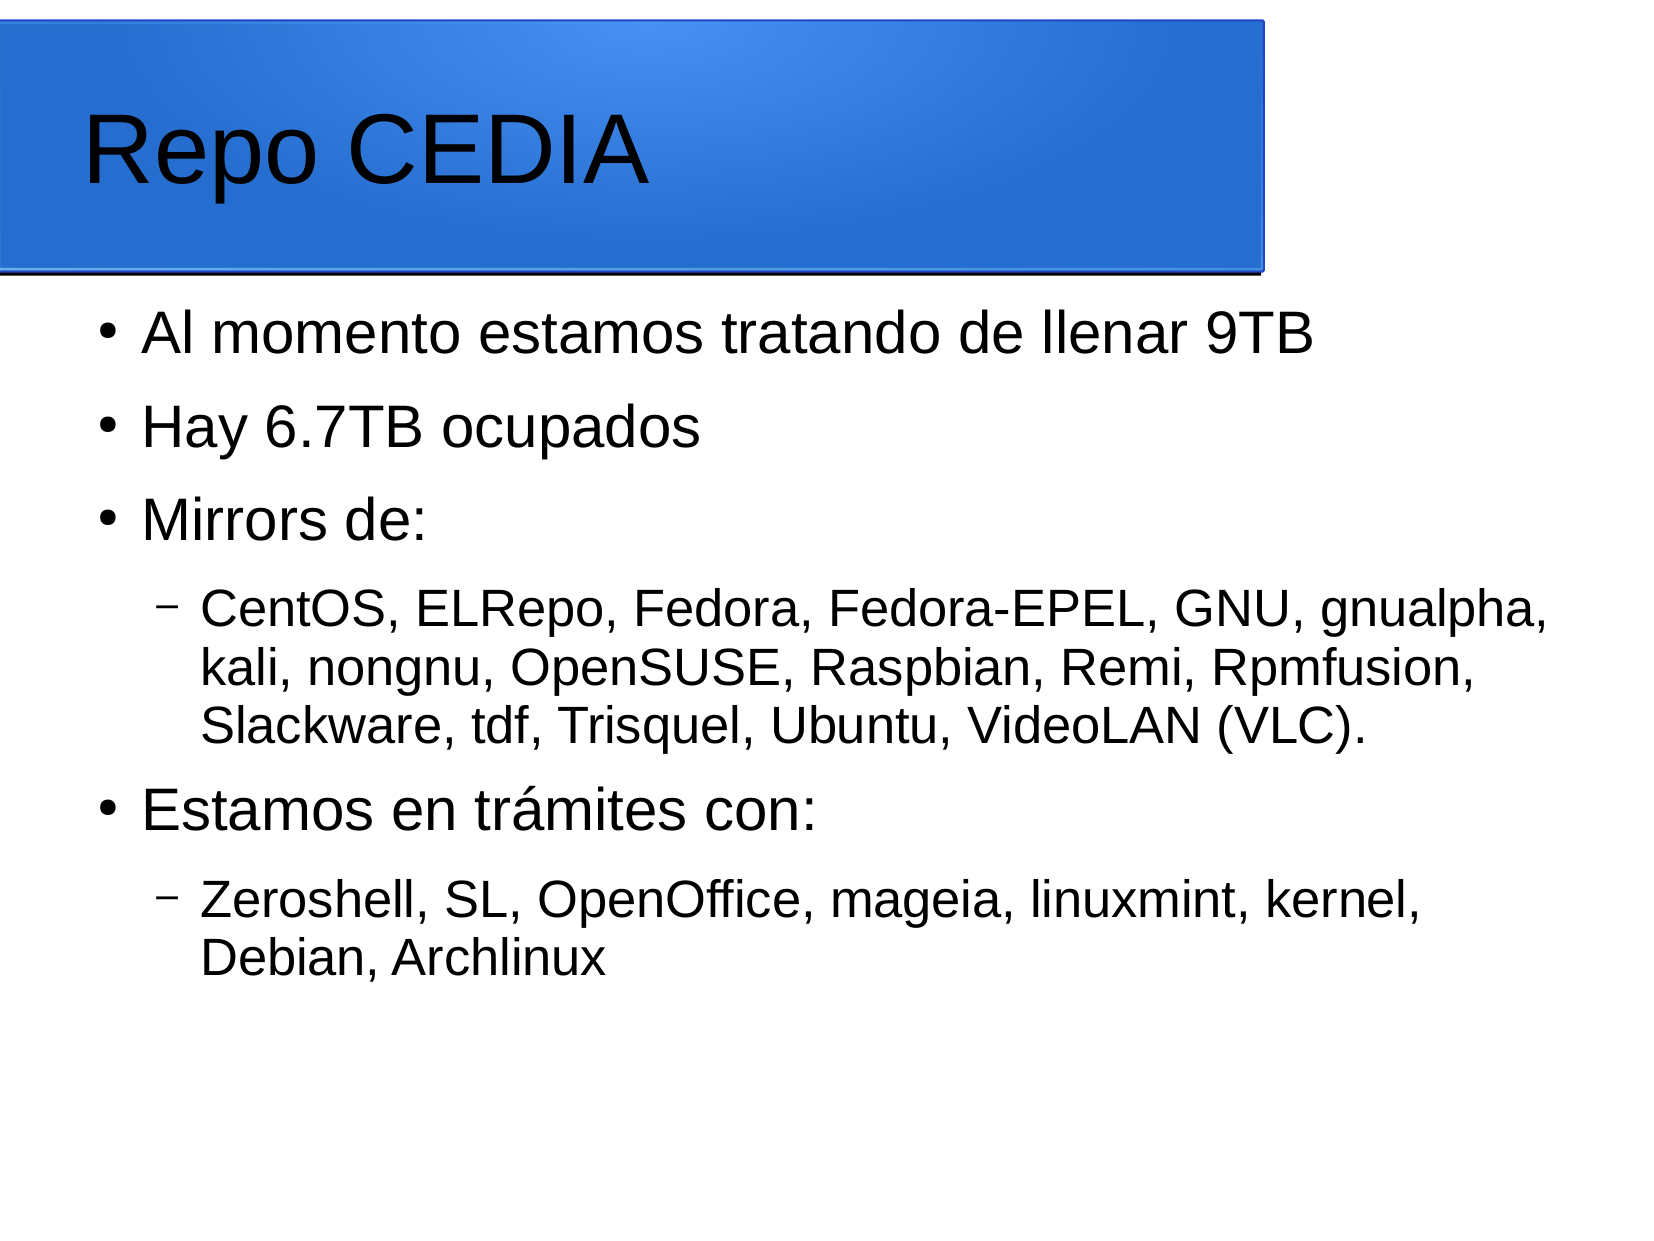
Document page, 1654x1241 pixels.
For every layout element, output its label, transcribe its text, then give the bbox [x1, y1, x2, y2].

list Al momento estamos tratando de llenar 9TB Hay 6.7TB ocupados Mirrors de: CentOS, ELRepo, Fedora, Fedora-EPEL, GNU, gnualpha, kali, nongnu, OpenSUSE, Raspbian, Remi, Rpmfusion, Slackware, tdf, Trisquel, Ubuntu, VideoLAN (VLC). Estamos en trámites con: Zeroshell, SL, OpenOffice, mageia, linuxmint, kernel, Debian, Archlinux [82, 299, 1571, 1019]
title Repo CEDIA [82, 47, 1235, 252]
